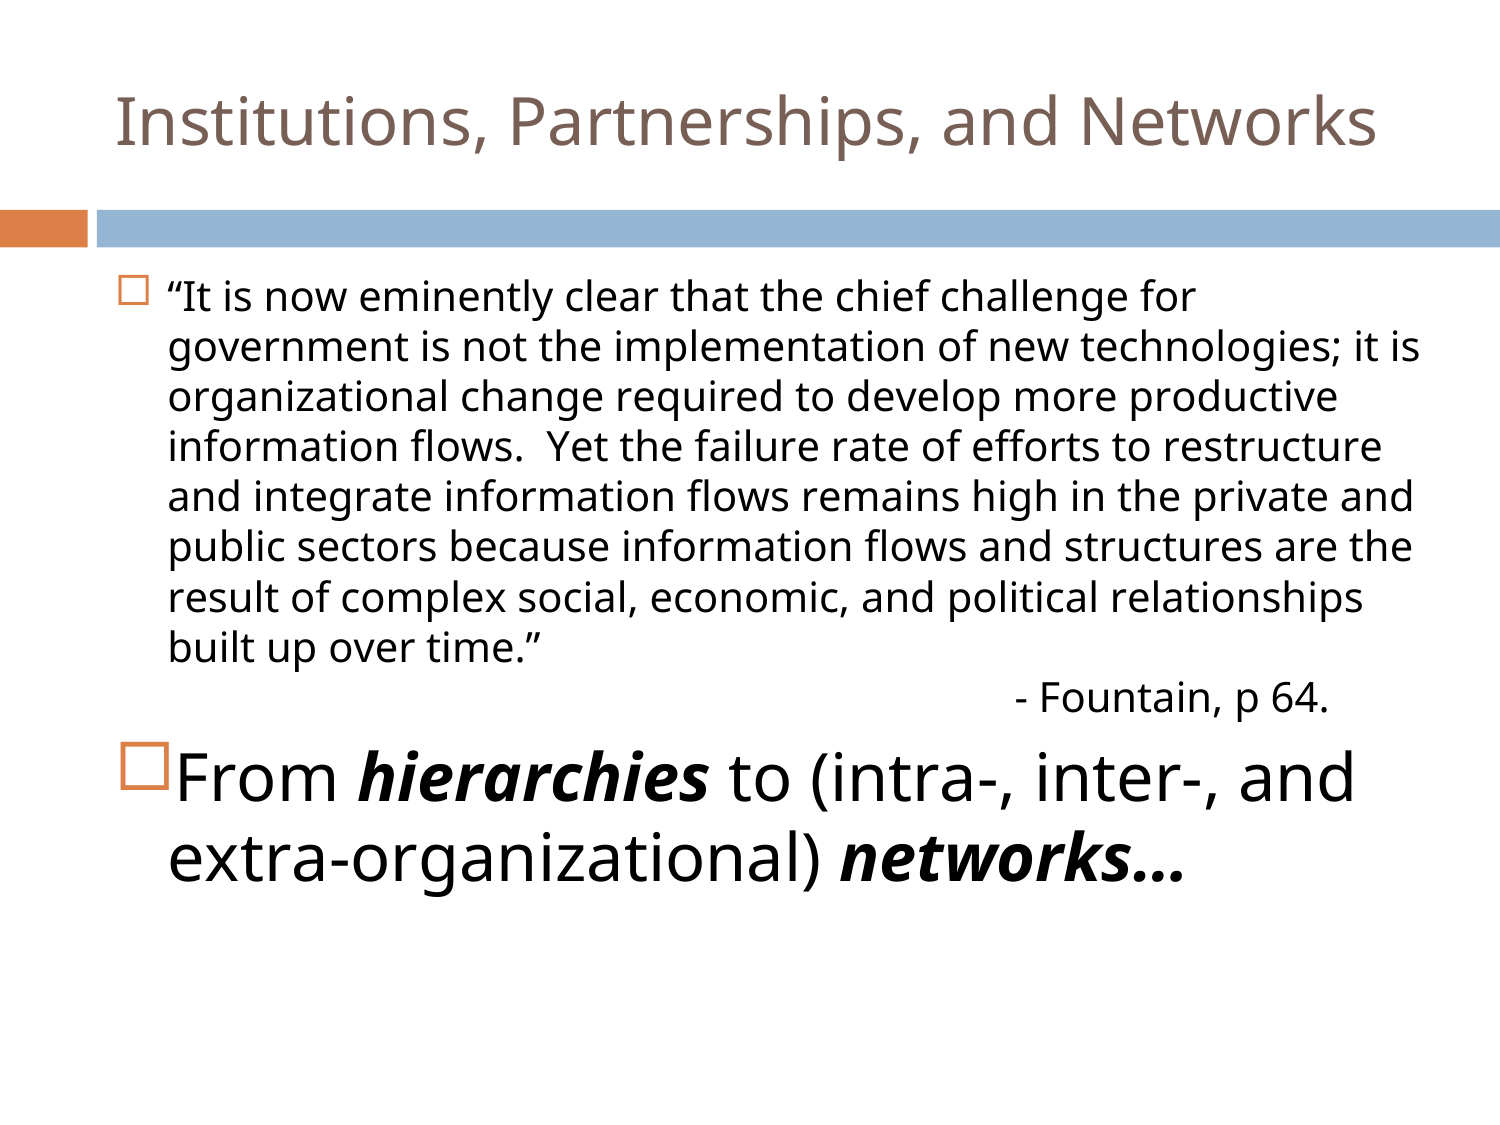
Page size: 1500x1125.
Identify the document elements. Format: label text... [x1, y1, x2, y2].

text_box Institutions, Partnerships, and Networks [100, 31, 1439, 207]
text_box “It is now eminently clear that the chief challenge for government is not the implementation of new technologies; it is organizational change required to develop more productive information flows. Yet the failure rate of efforts to restructure and integrate information flows remains high in the private and public sectors because information flows and structures are the result of complex social, economic, and political relationships built up over time.” - Fountain, p 64. From hierarchies to (intra-, inter-, and extra-organizational) networks… [100, 262, 1439, 1001]
